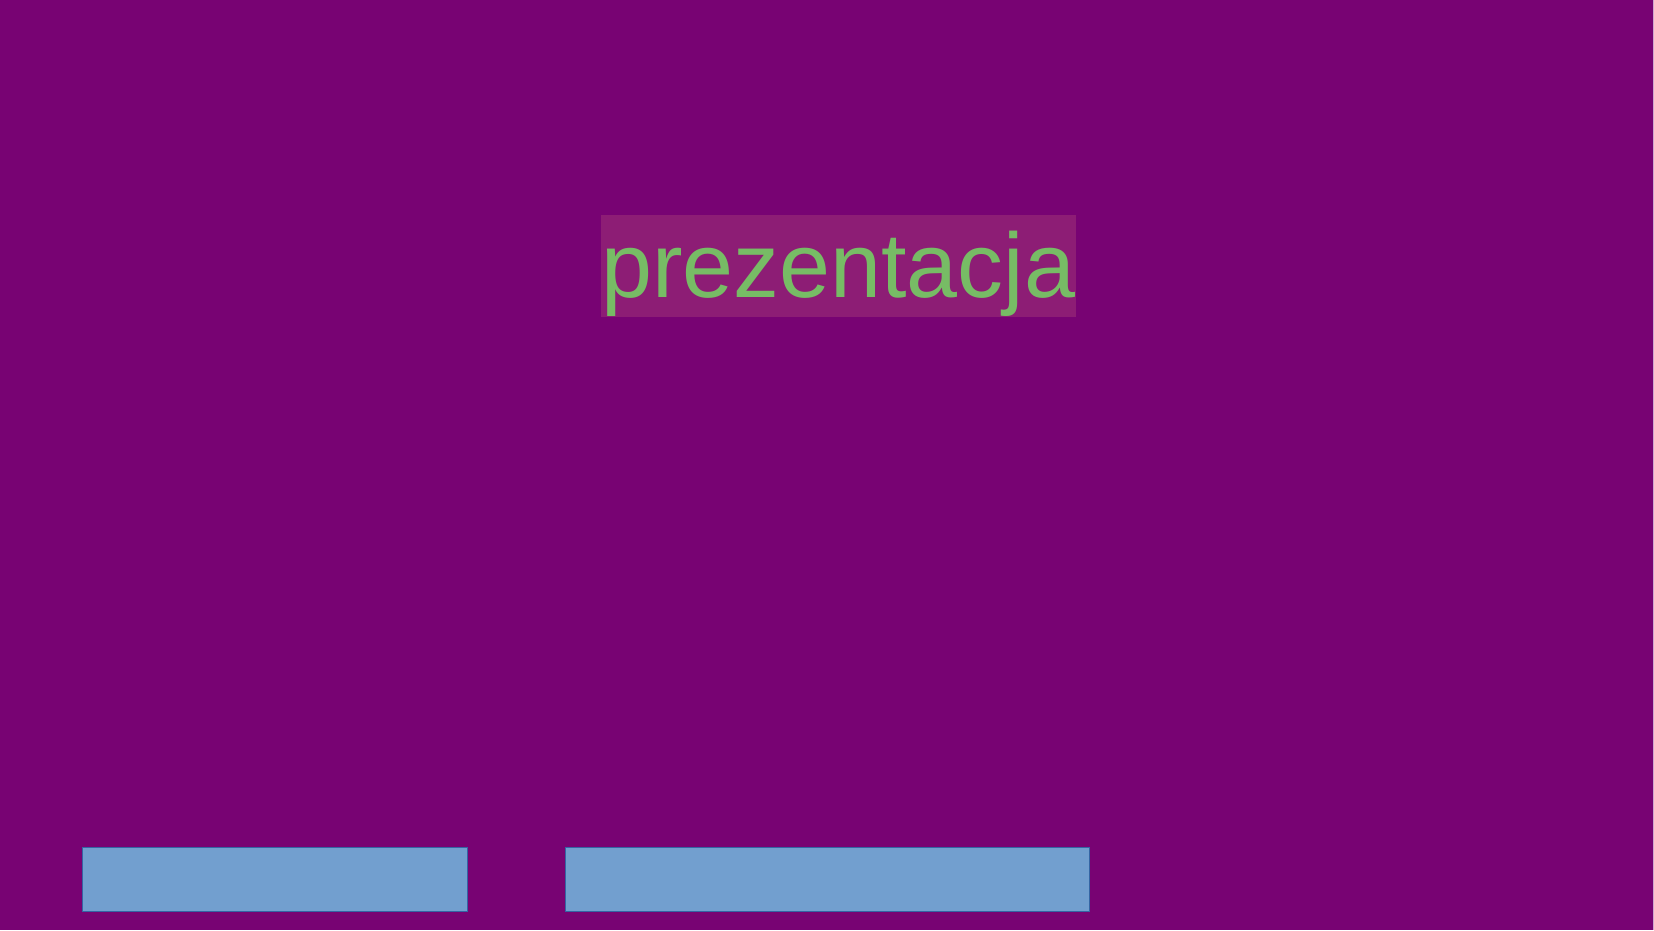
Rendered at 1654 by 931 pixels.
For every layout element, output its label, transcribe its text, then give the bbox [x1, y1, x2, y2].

title prezentacja [94, 59, 1583, 473]
